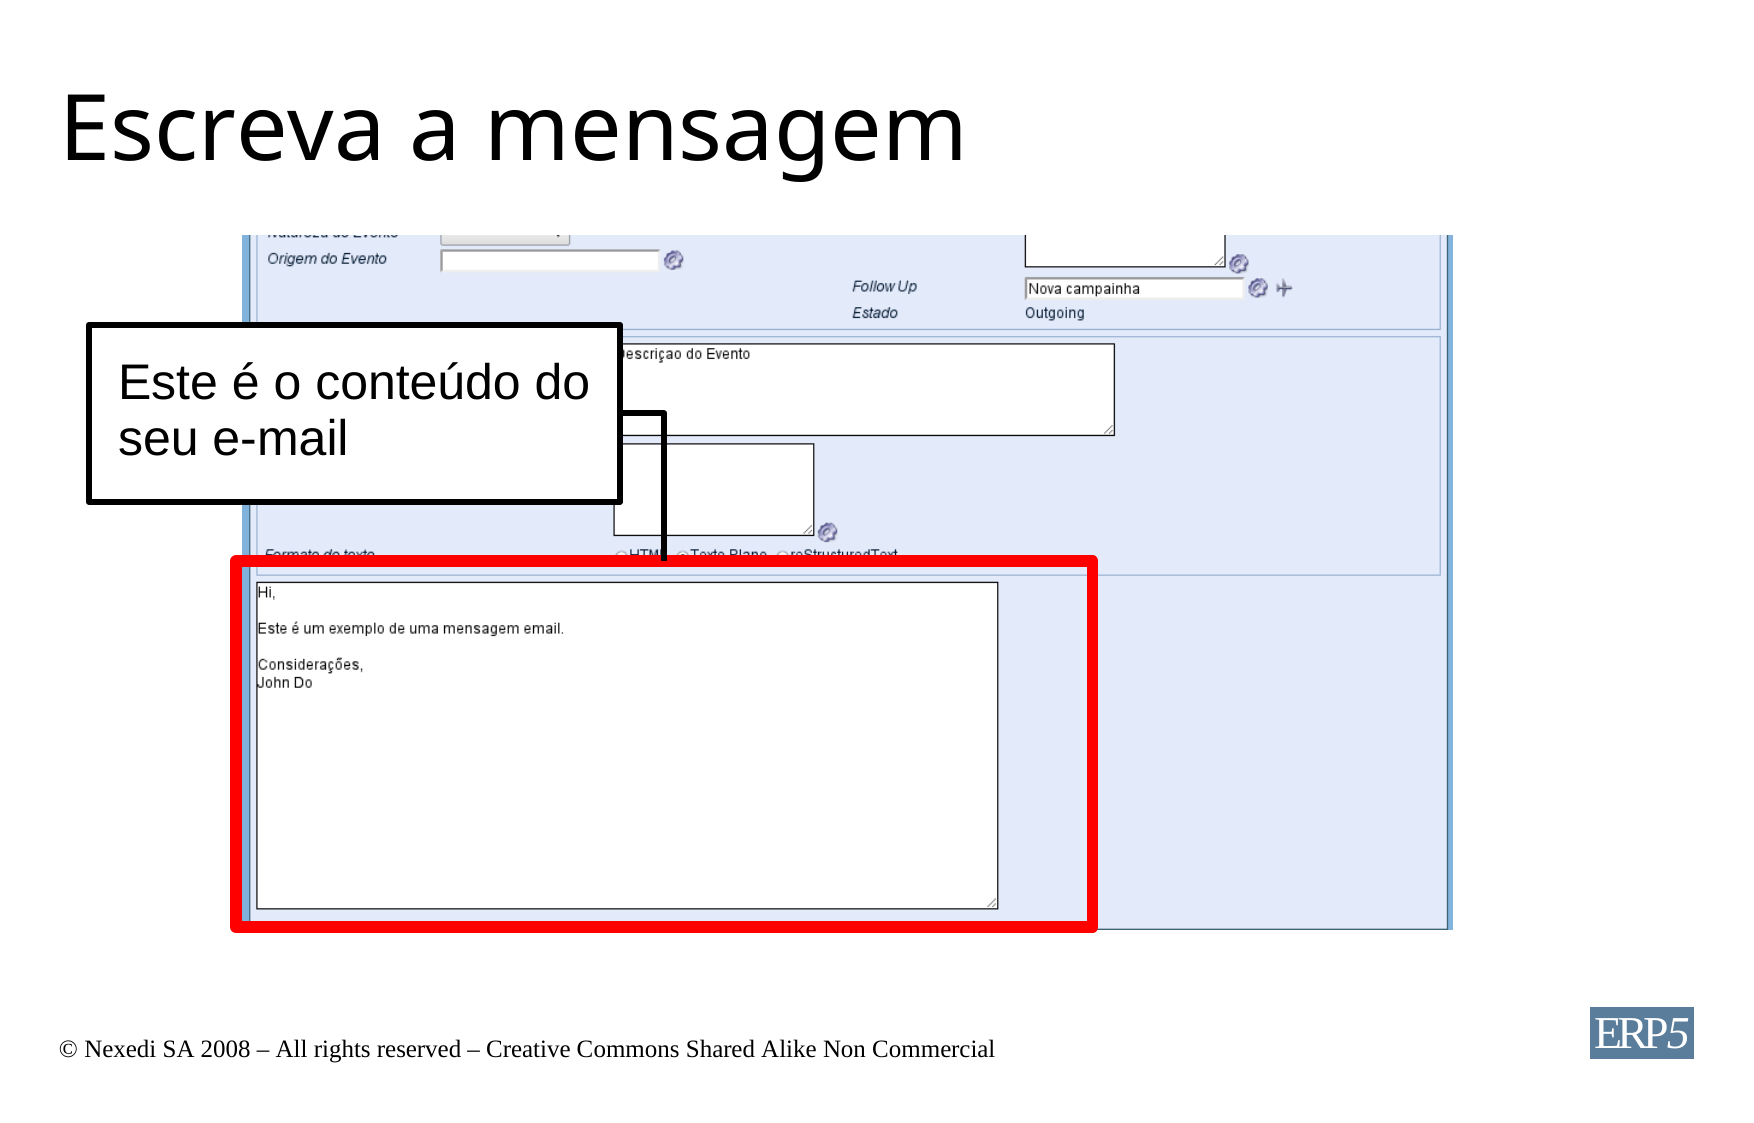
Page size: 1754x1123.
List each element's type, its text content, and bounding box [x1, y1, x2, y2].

text_box Este é o conteúdo do seu e-mail [118, 354, 621, 466]
picture [242, 416, 661, 555]
picture [242, 567, 1087, 921]
text_box [88, 324, 621, 502]
picture [242, 235, 1453, 930]
title Escreva a mensagem [59, 63, 1695, 187]
